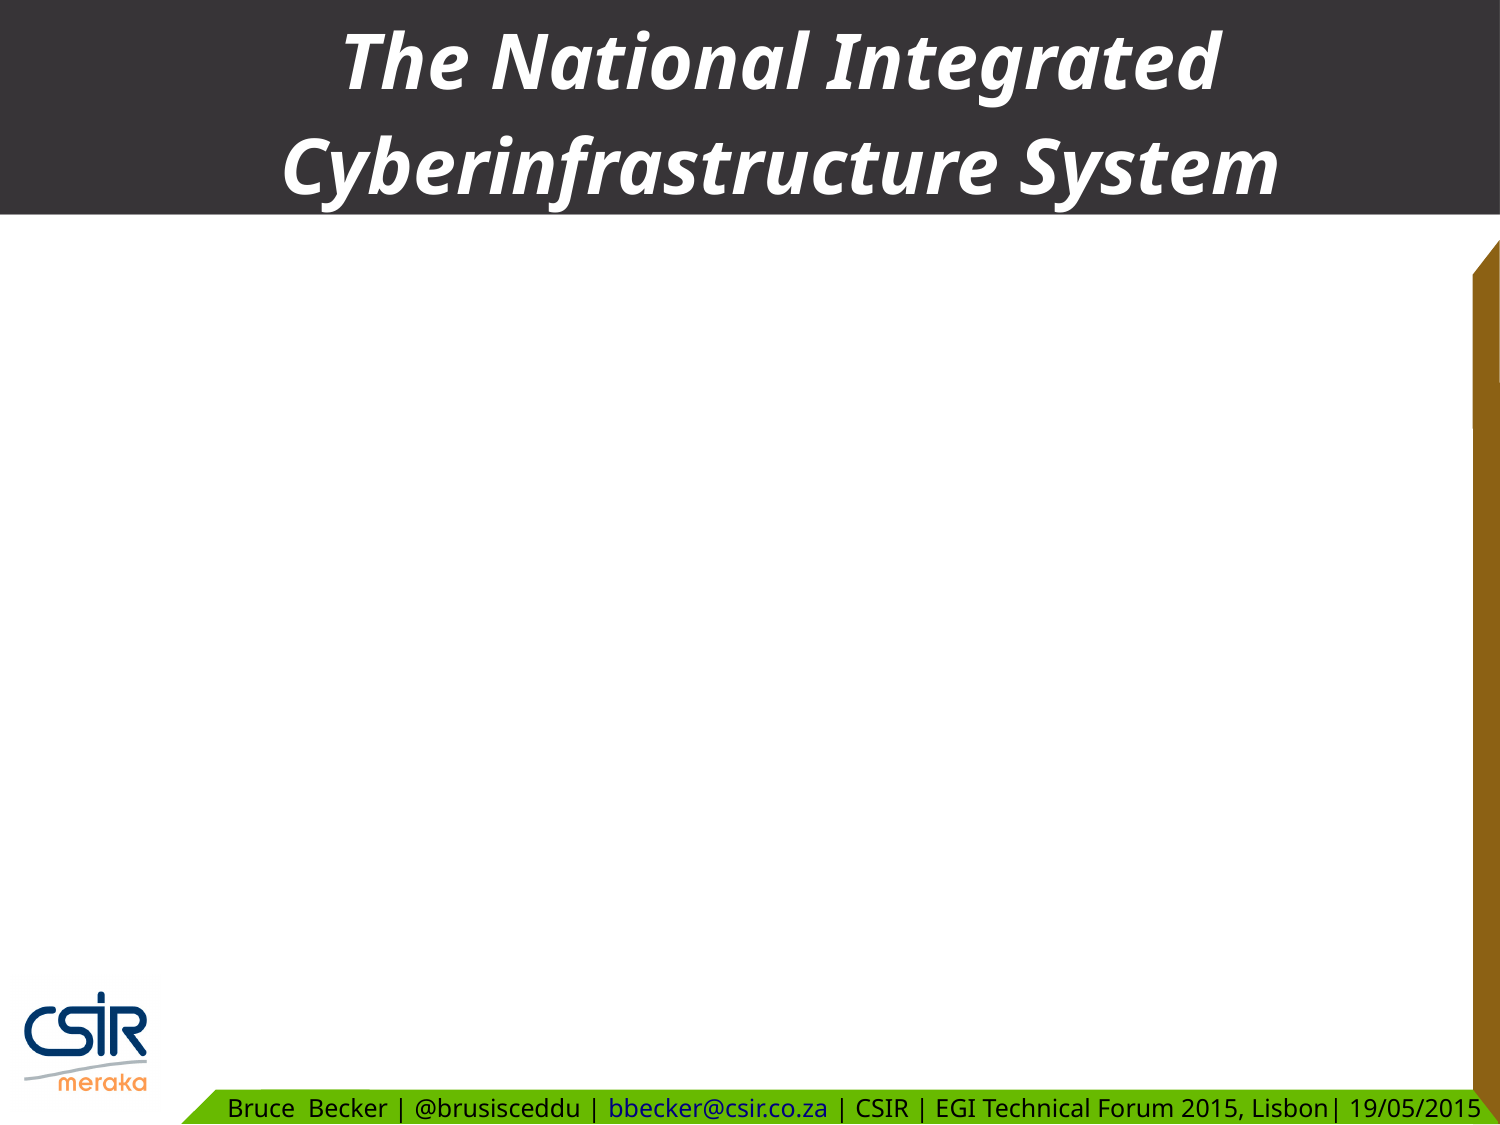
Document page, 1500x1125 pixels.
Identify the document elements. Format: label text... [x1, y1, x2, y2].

picture [0, 0, 1500, 215]
title The National Integrated Cyberinfrastructure System [185, 18, 1377, 206]
picture [10, 974, 161, 1112]
